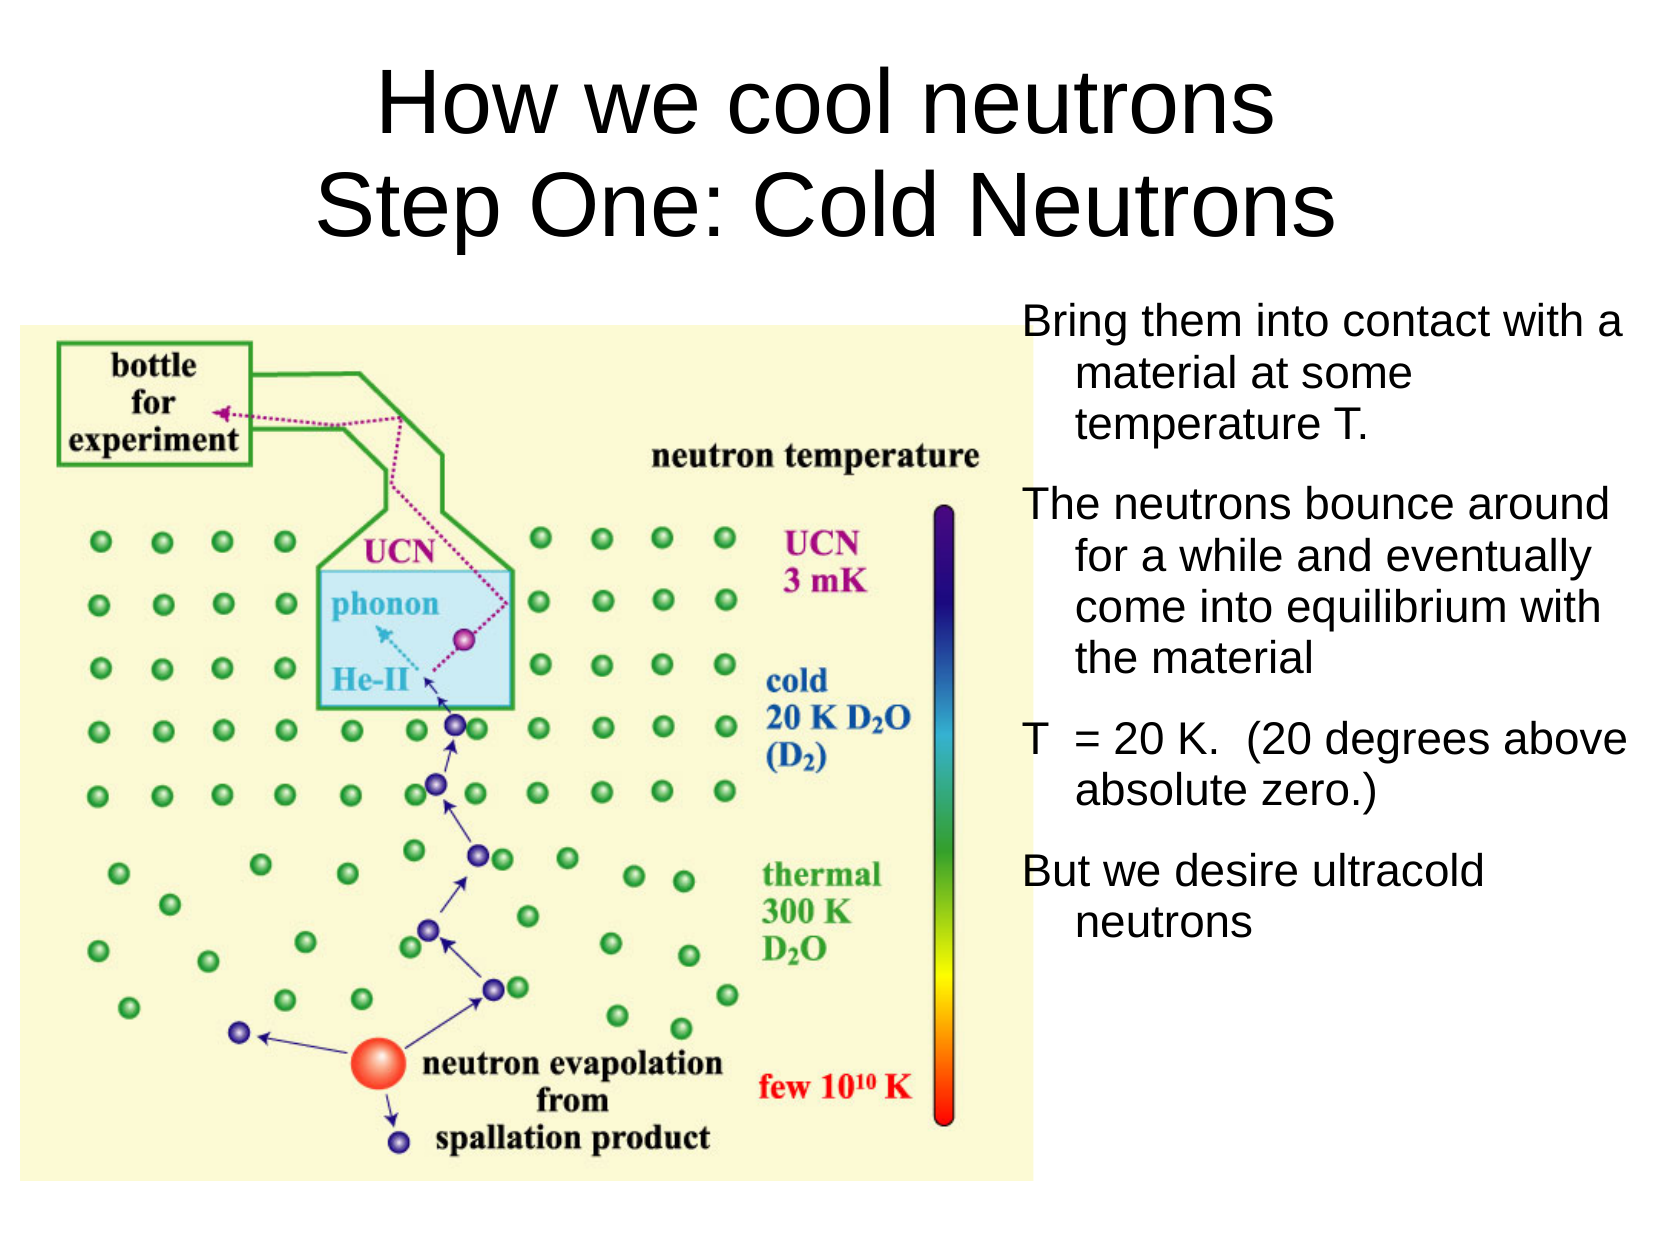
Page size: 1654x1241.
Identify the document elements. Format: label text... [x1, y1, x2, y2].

picture [20, 325, 1034, 1182]
title How we cool neutrons Step One: Cold Neutrons [82, 39, 1571, 267]
list Bring them into contact with a material at some temperature T. The neutrons bounce around for a while and eventually come into equilibrium with the material T = 20 K. (20 degrees above absolute zero.) But we desire ultracold neutrons [1003, 295, 1654, 1099]
